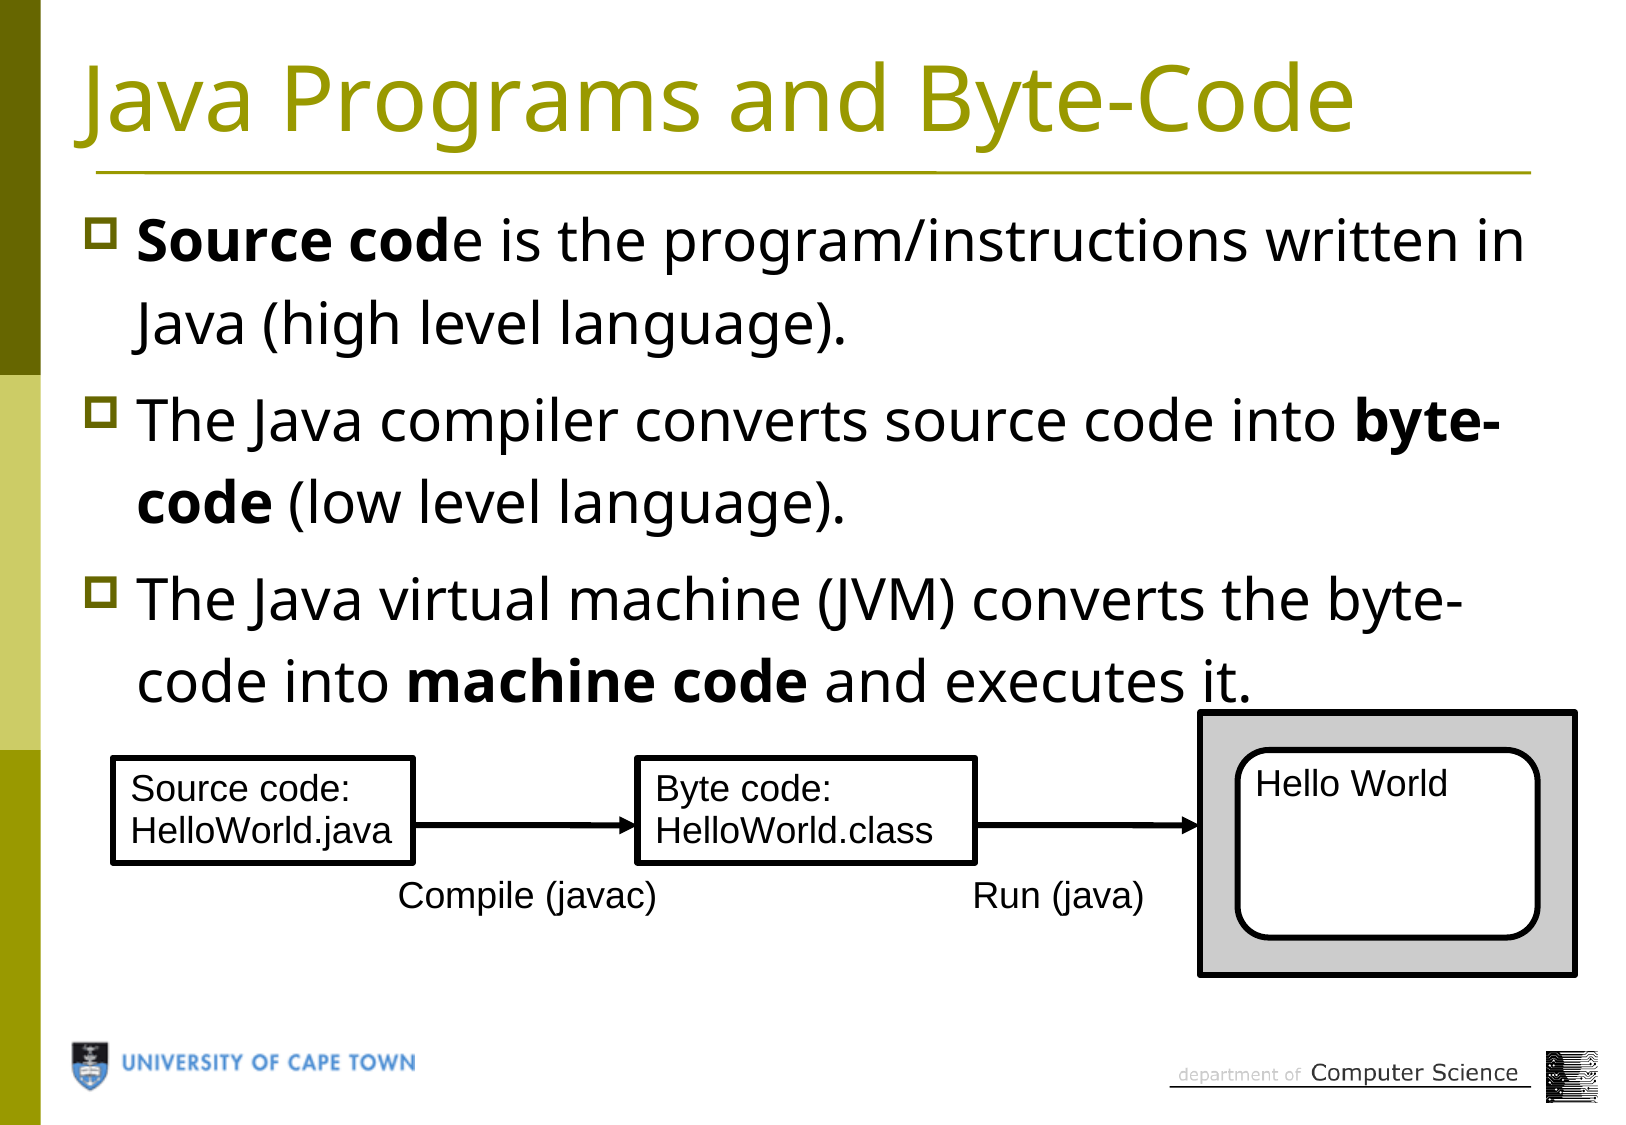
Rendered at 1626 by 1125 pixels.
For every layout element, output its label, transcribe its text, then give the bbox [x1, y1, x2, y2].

picture [1546, 1051, 1598, 1103]
text_box Hello World [1237, 761, 1501, 826]
text_box Run (java)‏ [954, 874, 1163, 938]
title Java Programs and Byte-Code [81, 29, 1543, 172]
list Source code is the program/instructions written in Java (high level language). The Java compiler converts source code into byte-code (low level language). The Java virtual machine (JVM) converts the byte-code into machine code and executes it. [81, 196, 1543, 1005]
text_box [1200, 712, 1576, 976]
picture [61, 1024, 415, 1103]
picture [1169, 1043, 1532, 1091]
text_box Source code: HelloWorld.java [112, 757, 413, 863]
text_box Compile (javac)‏ [379, 874, 676, 938]
text_box Byte code: HelloWorld.class [637, 757, 976, 863]
